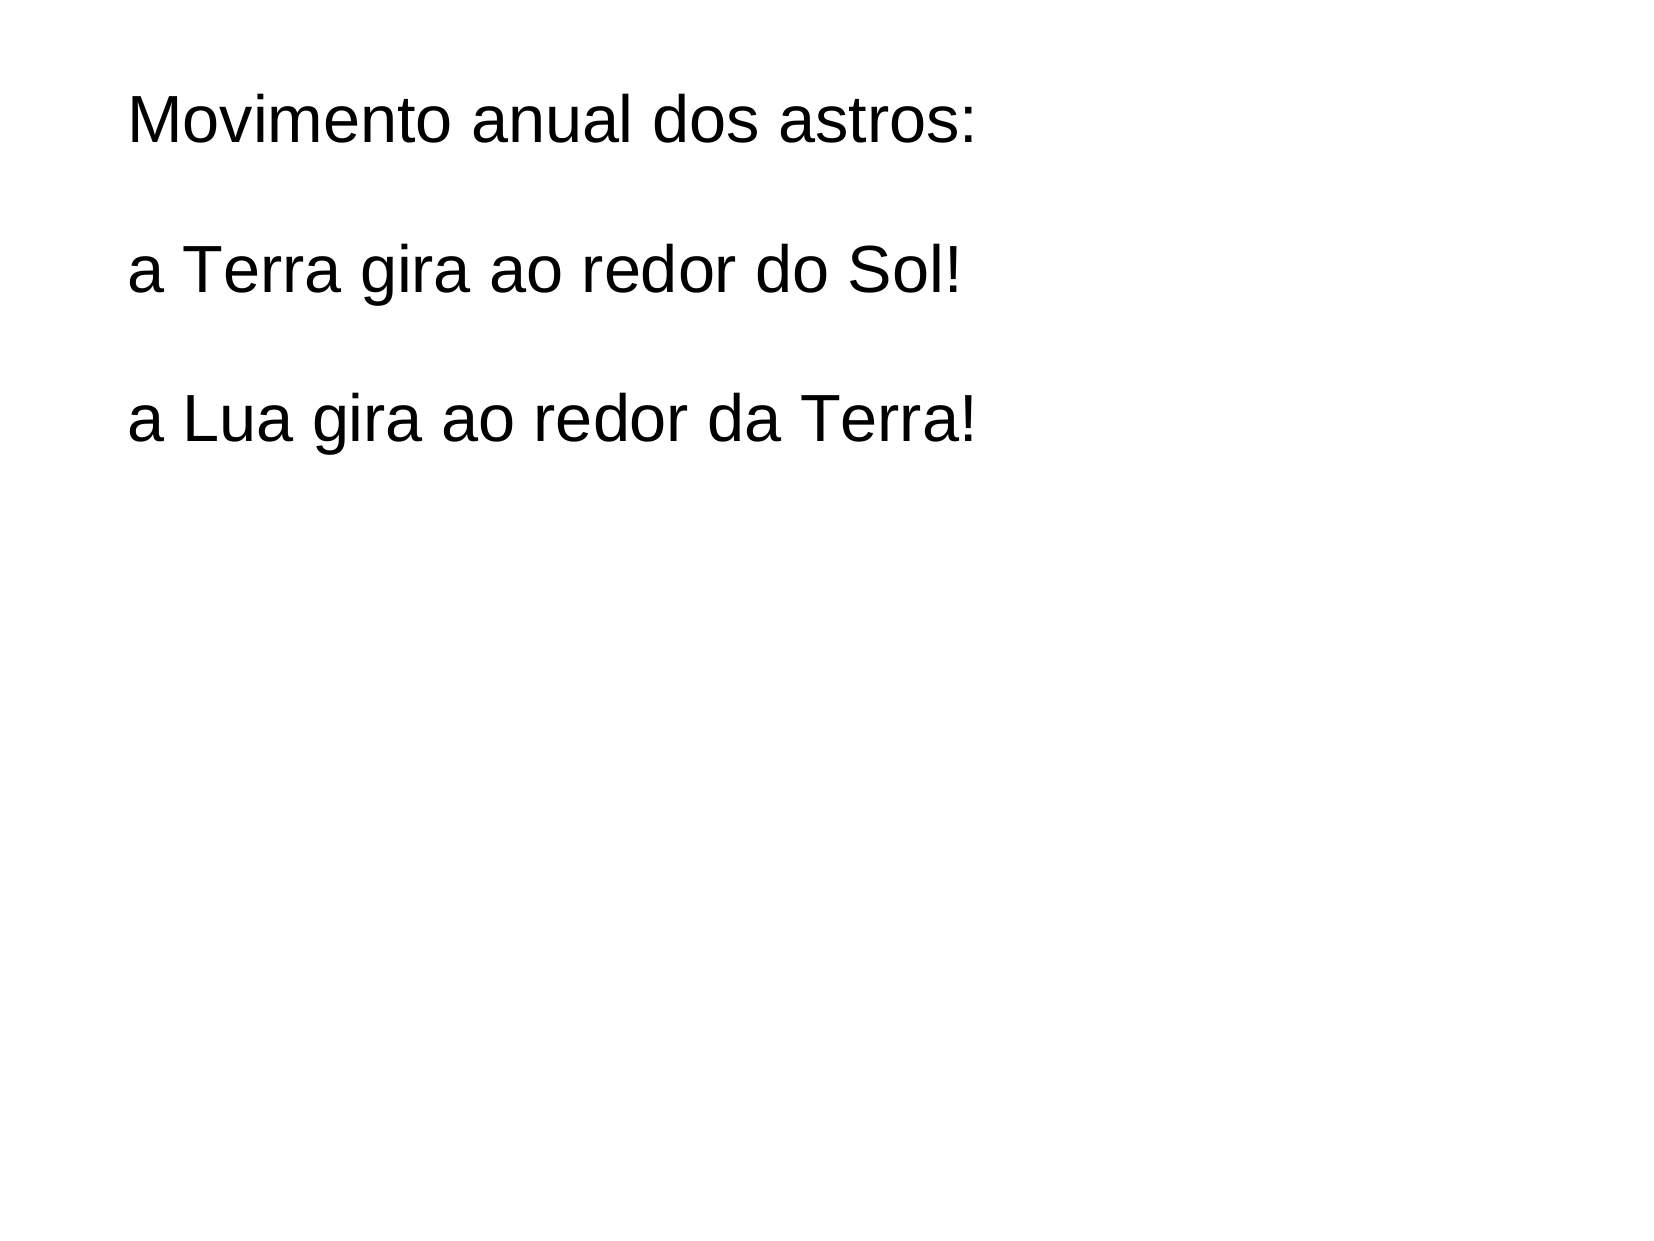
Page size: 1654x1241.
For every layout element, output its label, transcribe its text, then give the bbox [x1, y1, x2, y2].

text_box Movimento anual dos astros: a Terra gira ao redor do Sol! a Lua gira ao redor da Terra! [112, 75, 995, 612]
